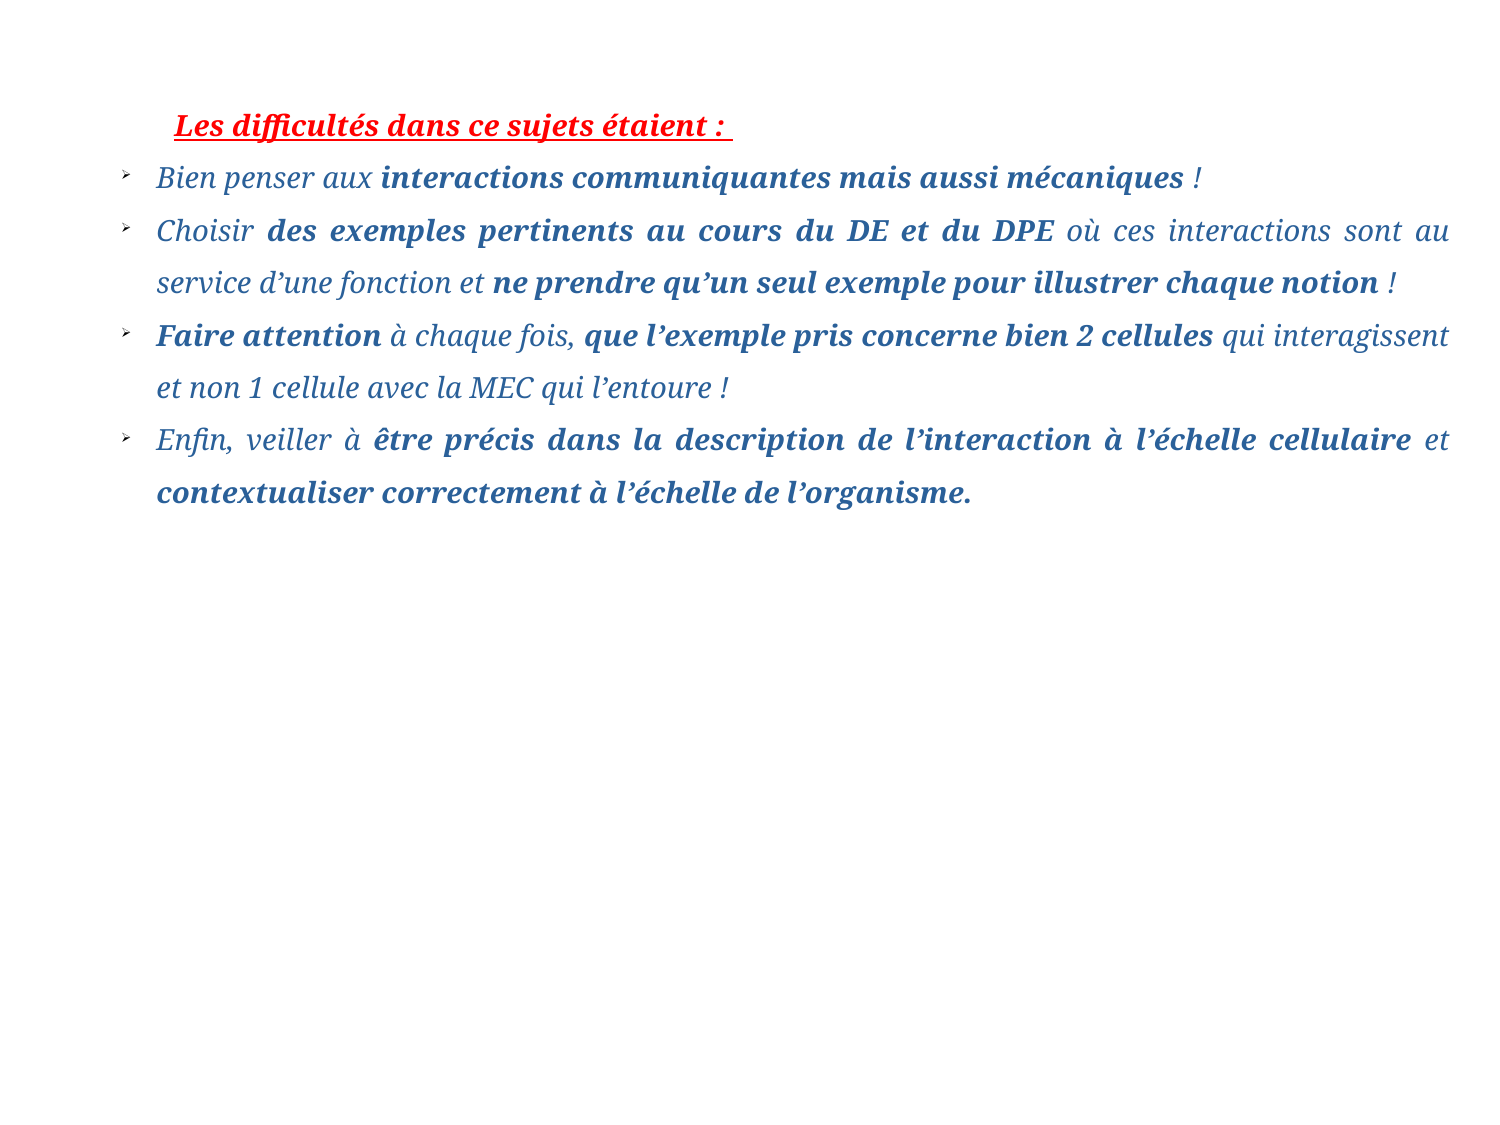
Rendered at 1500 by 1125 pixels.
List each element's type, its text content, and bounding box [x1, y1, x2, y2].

text_box Les difficultés dans ce sujets étaient : Bien penser aux interactions communiquantes mais aussi mécaniques ! Choisir des exemples pertinents au cours du DE et du DPE où ces interactions sont au service d’une fonction et ne prendre qu’un seul exemple pour illustrer chaque notion ! Faire attention à chaque fois, que l’exemple pris concerne bien 2 cellules qui interagissent et non 1 cellule avec la MEC qui l’entoure ! Enfin, veiller à être précis dans la description de l’interaction à l’échelle cellulaire et contextualiser correctement à l’échelle de l’organisme. [47, 47, 1465, 674]
